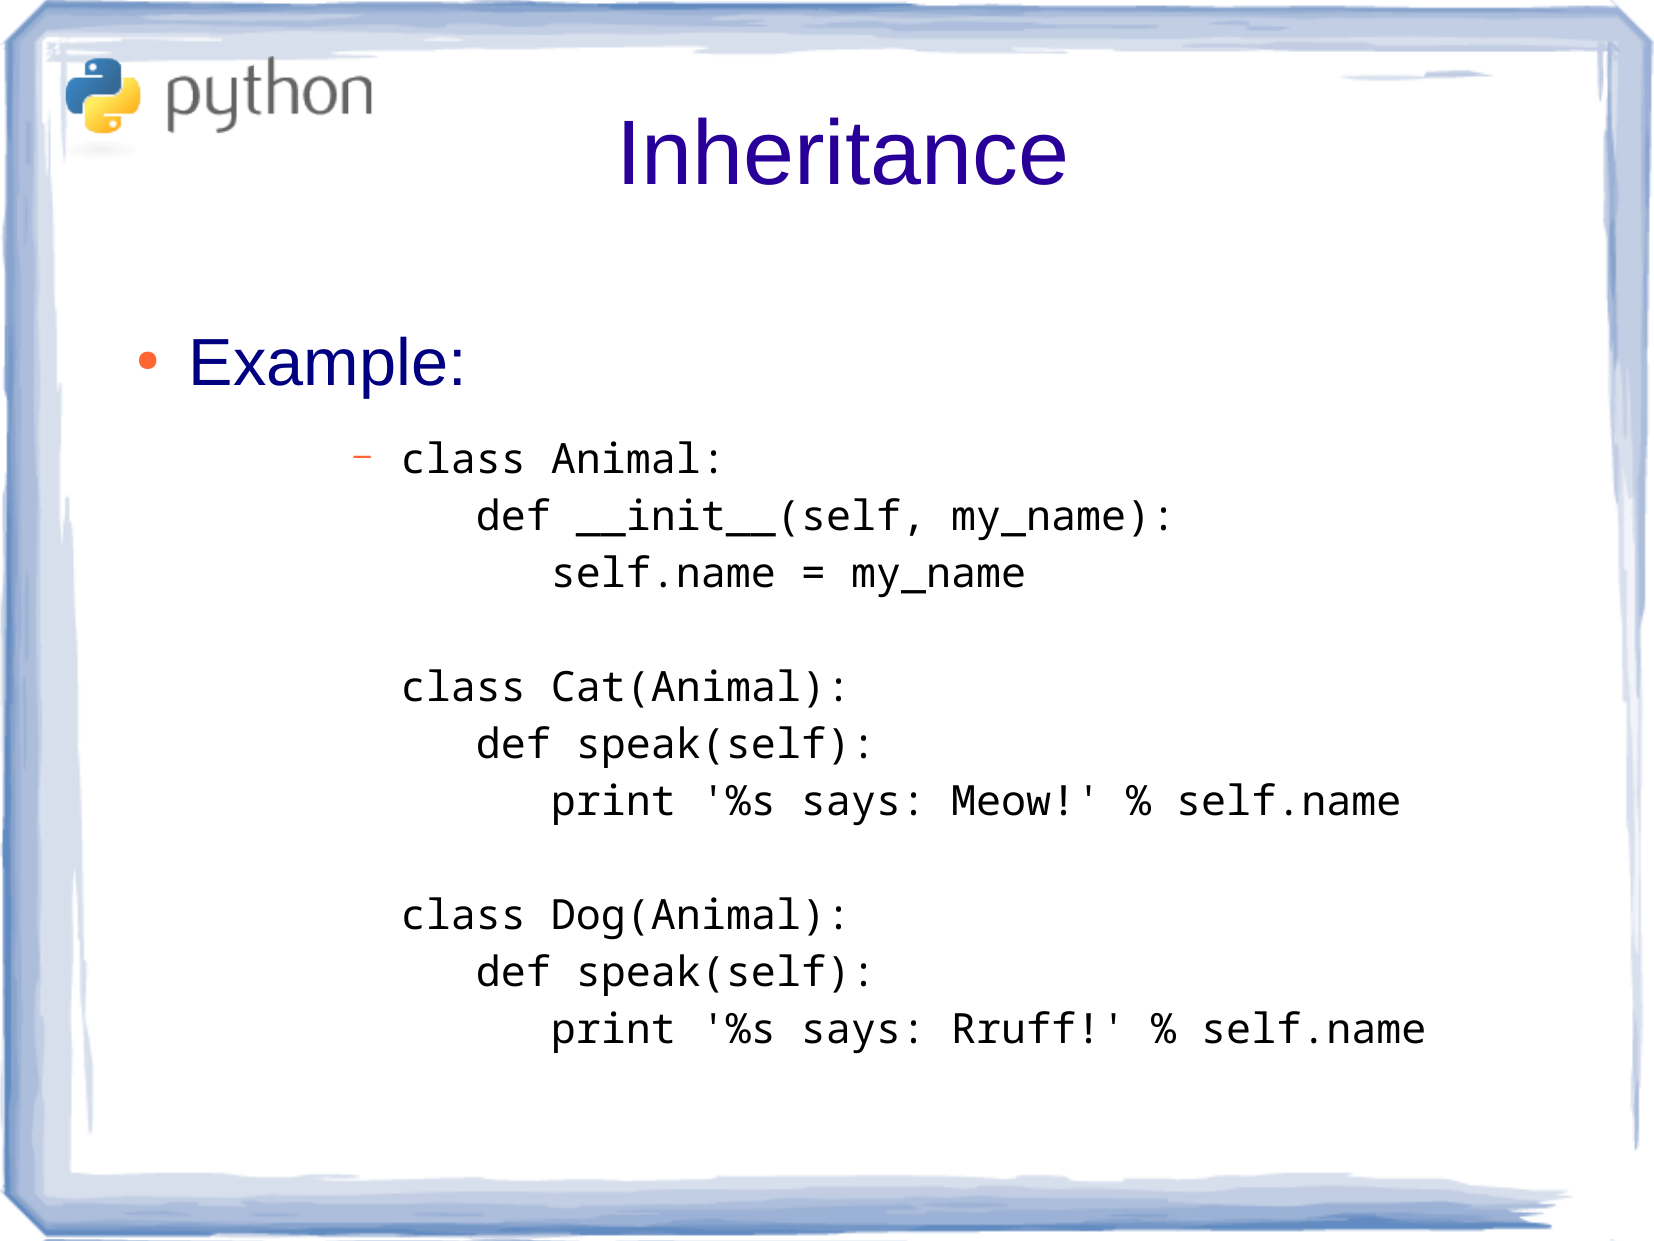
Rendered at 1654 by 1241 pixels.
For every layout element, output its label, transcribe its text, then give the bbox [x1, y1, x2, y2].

picture [0, 0, 1654, 1241]
title Inheritance [82, 49, 1571, 257]
list Example: class Animal: def __init__(self, my_name): self.name = my_name class Cat(Animal): def speak(self): print '%s says: Meow!' % self.name class Dog(Animal): def speak(self): print '%s says: Rruff!' % self.name [118, 324, 1571, 1018]
